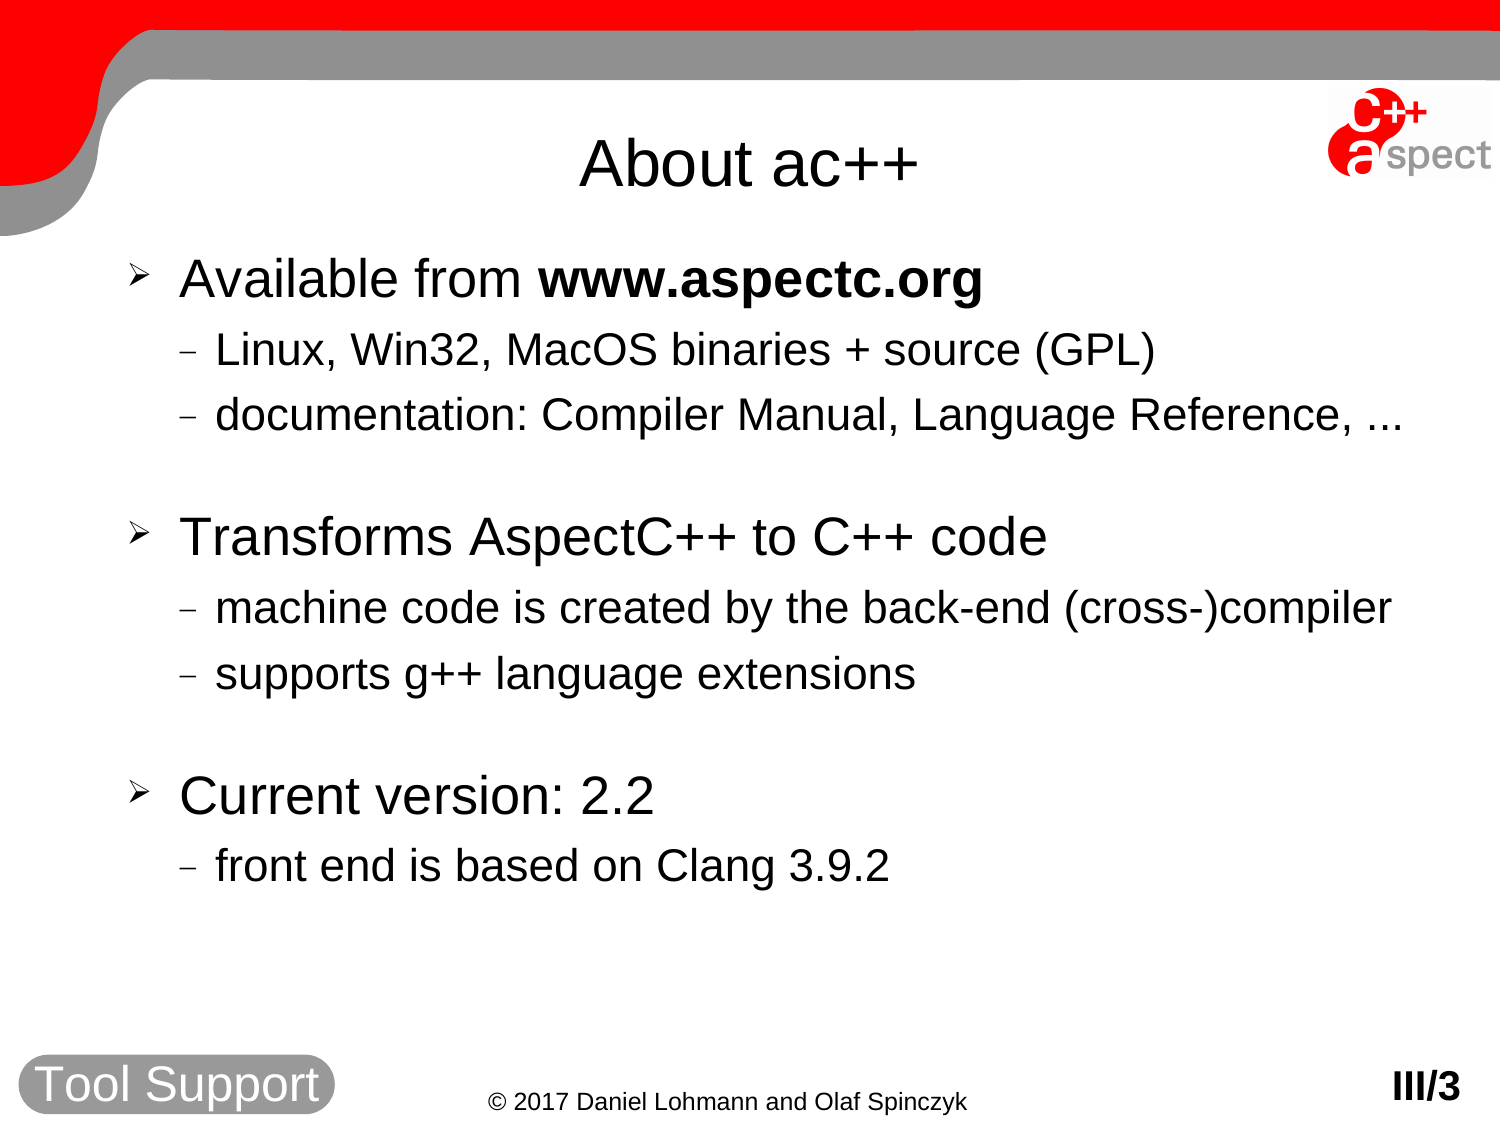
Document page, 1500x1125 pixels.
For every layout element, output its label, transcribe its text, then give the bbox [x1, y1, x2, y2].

title About ac++ [112, 98, 1388, 223]
list Available from www.aspectc.org Linux, Win32, MacOS binaries + source (GPL) documentation: Compiler Manual, Language Reference, ... Transforms AspectC++ to C++ code machine code is created by the back-end (cross-)compiler supports g++ language extensions Current version: 2.2 front end is based on Clang 3.9.2 [126, 248, 1459, 1027]
